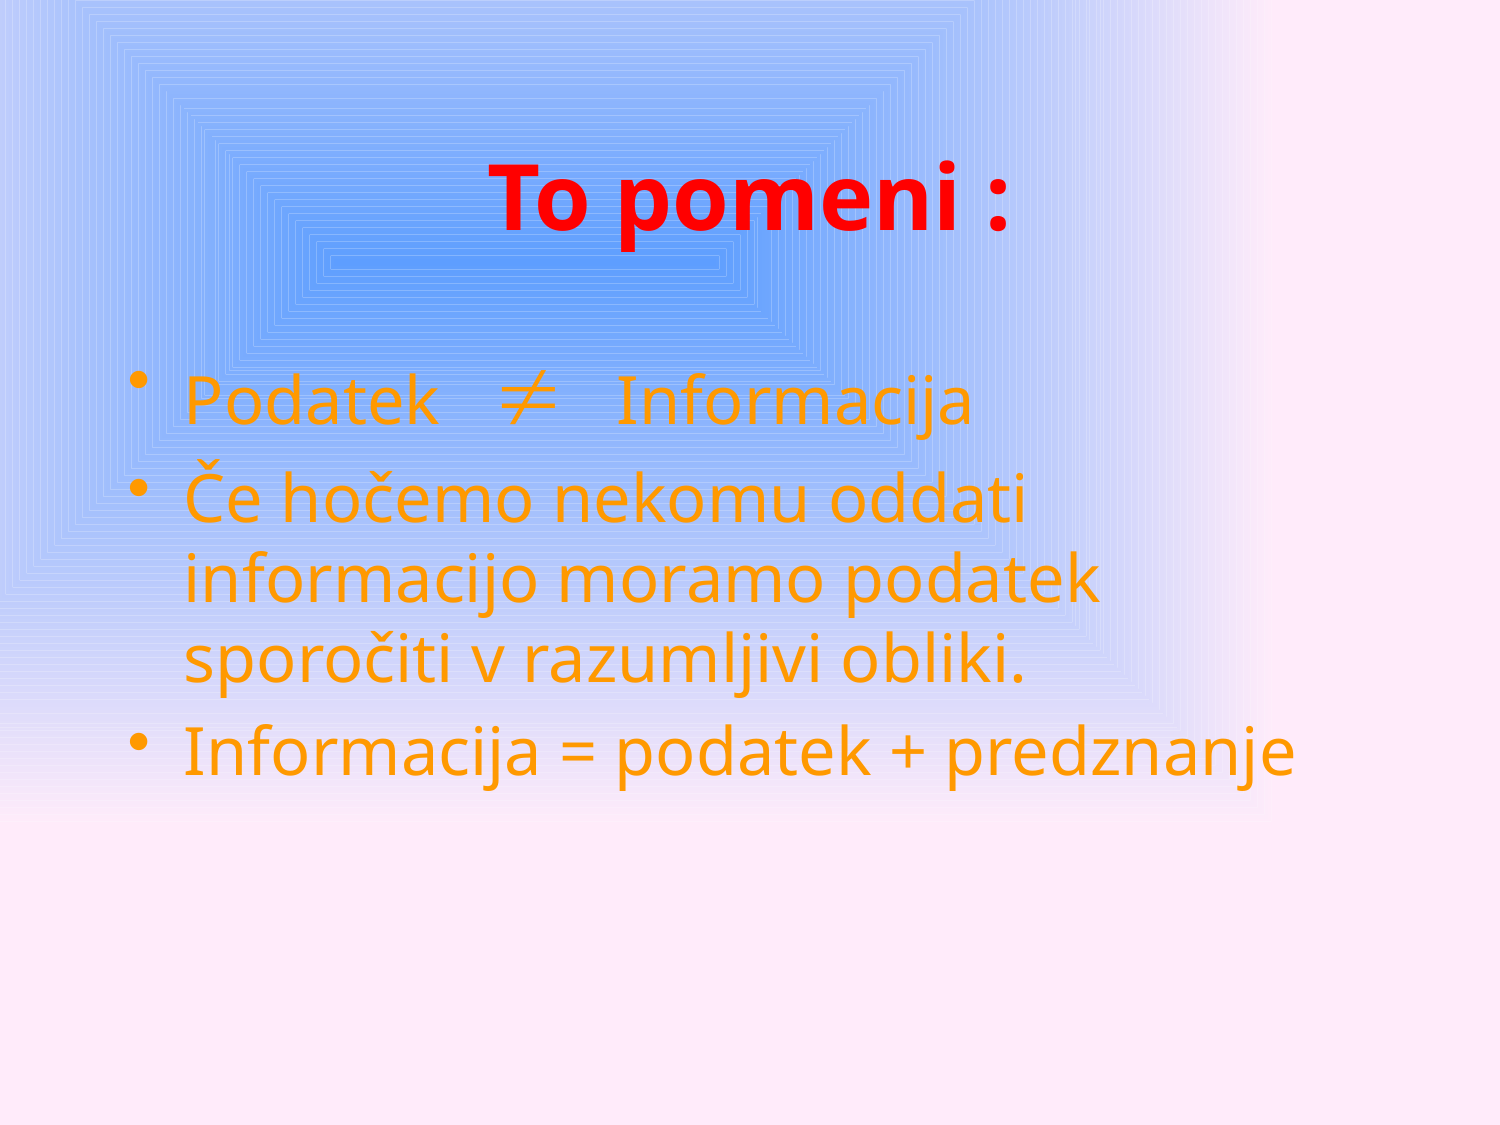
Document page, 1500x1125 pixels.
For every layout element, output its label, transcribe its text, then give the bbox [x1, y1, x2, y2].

list Podatek  Informacija Če hočemo nekomu oddati informacijo moramo podatek sporočiti v razumljivi obliki. Informacija = podatek + predznanje [112, 324, 1388, 1000]
title To pomeni : [112, 99, 1388, 288]
